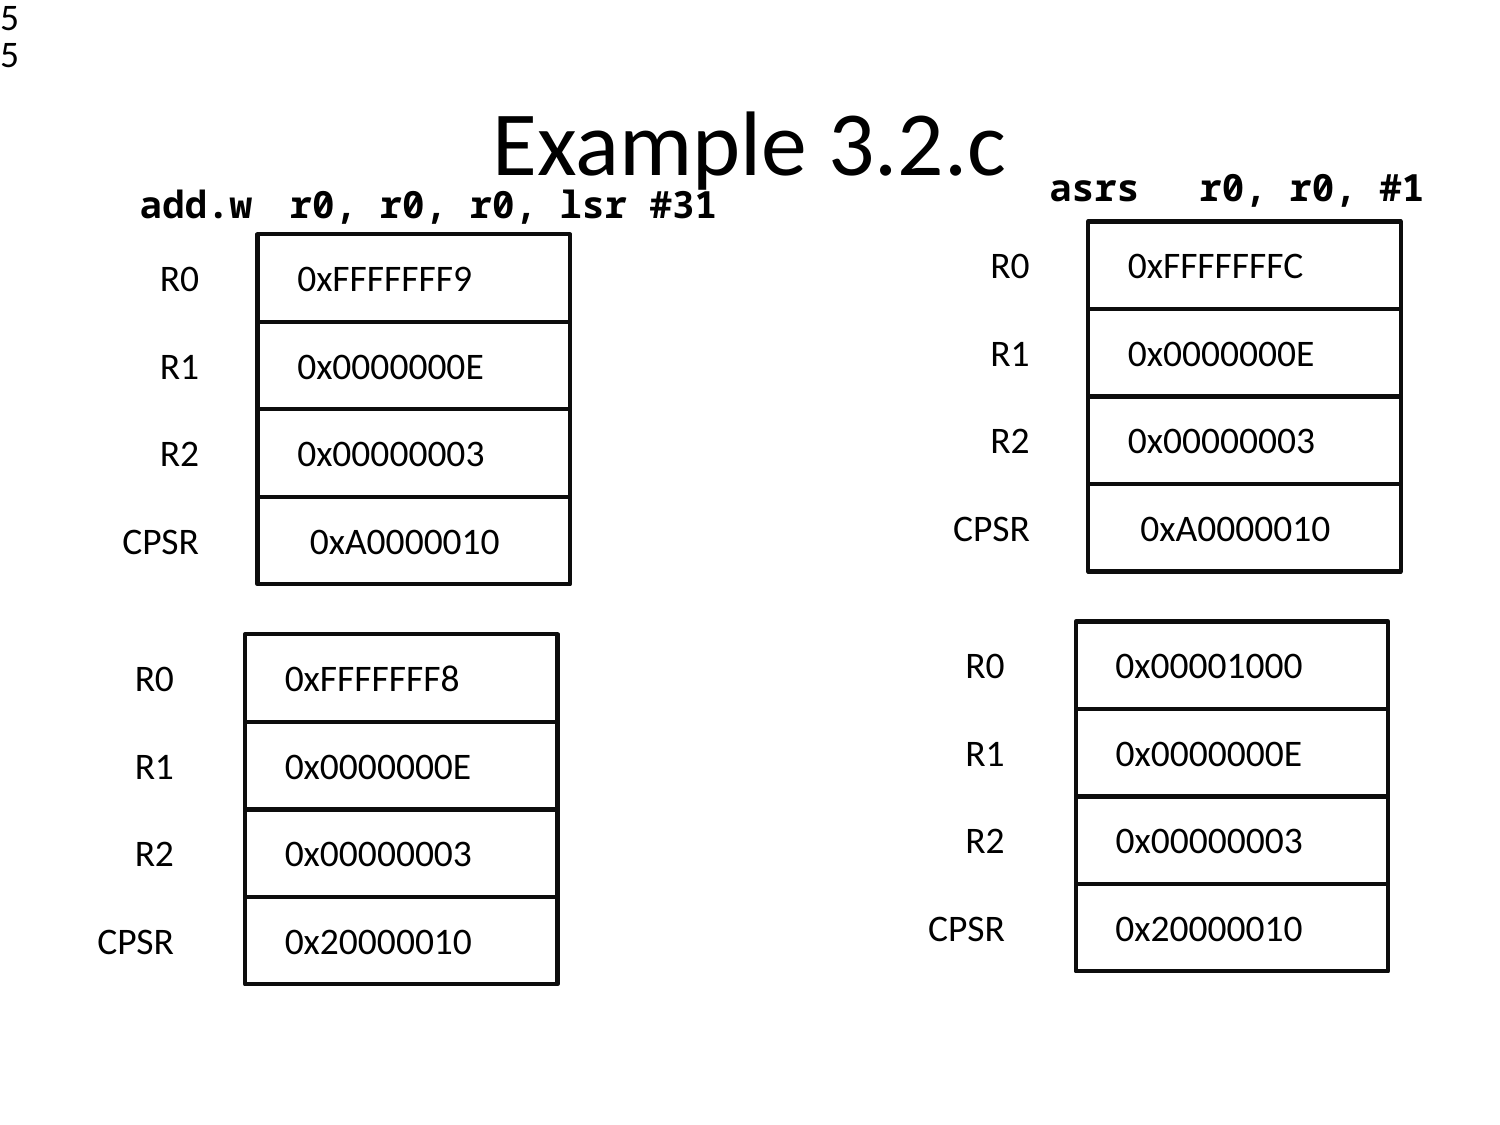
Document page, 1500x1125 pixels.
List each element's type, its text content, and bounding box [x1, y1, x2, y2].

text_box R1 [950, 721, 1026, 782]
text_box 0xA0000010 [294, 509, 520, 570]
text_box 0xFFFFFFF8 [270, 646, 495, 707]
title Example 3.2.c [75, 45, 1425, 233]
text_box 0x20000010 [1100, 896, 1326, 957]
text_box 0x00000003 [270, 821, 520, 882]
text_box CPSR [107, 509, 220, 570]
text_box R0 [975, 233, 1051, 294]
text_box 0xFFFFFFF9 [282, 246, 533, 307]
text_box R1 [975, 321, 1051, 382]
text_box R0 [950, 633, 1026, 694]
text_box R1 [144, 334, 220, 395]
text_box 0xFFFFFFFC [1113, 233, 1364, 294]
text_box 0x00000003 [282, 421, 533, 482]
text_box R2 [950, 808, 1026, 869]
text_box 0xA0000010 [1125, 496, 1351, 557]
text_box R2 [144, 421, 220, 482]
text_box 0x0000000E [1100, 721, 1351, 782]
text_box R0 [120, 646, 195, 707]
text_box R2 [120, 821, 195, 882]
text_box asrs r0, r0, #1 [959, 157, 1440, 217]
text_box 0x00000003 [1100, 808, 1351, 869]
text_box 0x0000000E [1113, 321, 1364, 382]
text_box 0x0000000E [282, 334, 533, 395]
title Example 3.2.c [1090, 224, 1399, 233]
text_box add.w r0, r0, r0, lsr #31 [124, 173, 732, 234]
text_box CPSR [82, 909, 196, 970]
text_box 0x00000003 [1113, 408, 1364, 469]
text_box CPSR [913, 896, 1026, 957]
text_box R2 [975, 408, 1051, 469]
text_box 0x00001000 [1100, 633, 1326, 694]
text_box 0x20000010 [270, 909, 495, 970]
text_box R0 [144, 246, 220, 307]
text_box 0x0000000E [270, 734, 520, 795]
text_box R1 [120, 734, 195, 795]
text_box CPSR [938, 496, 1051, 557]
